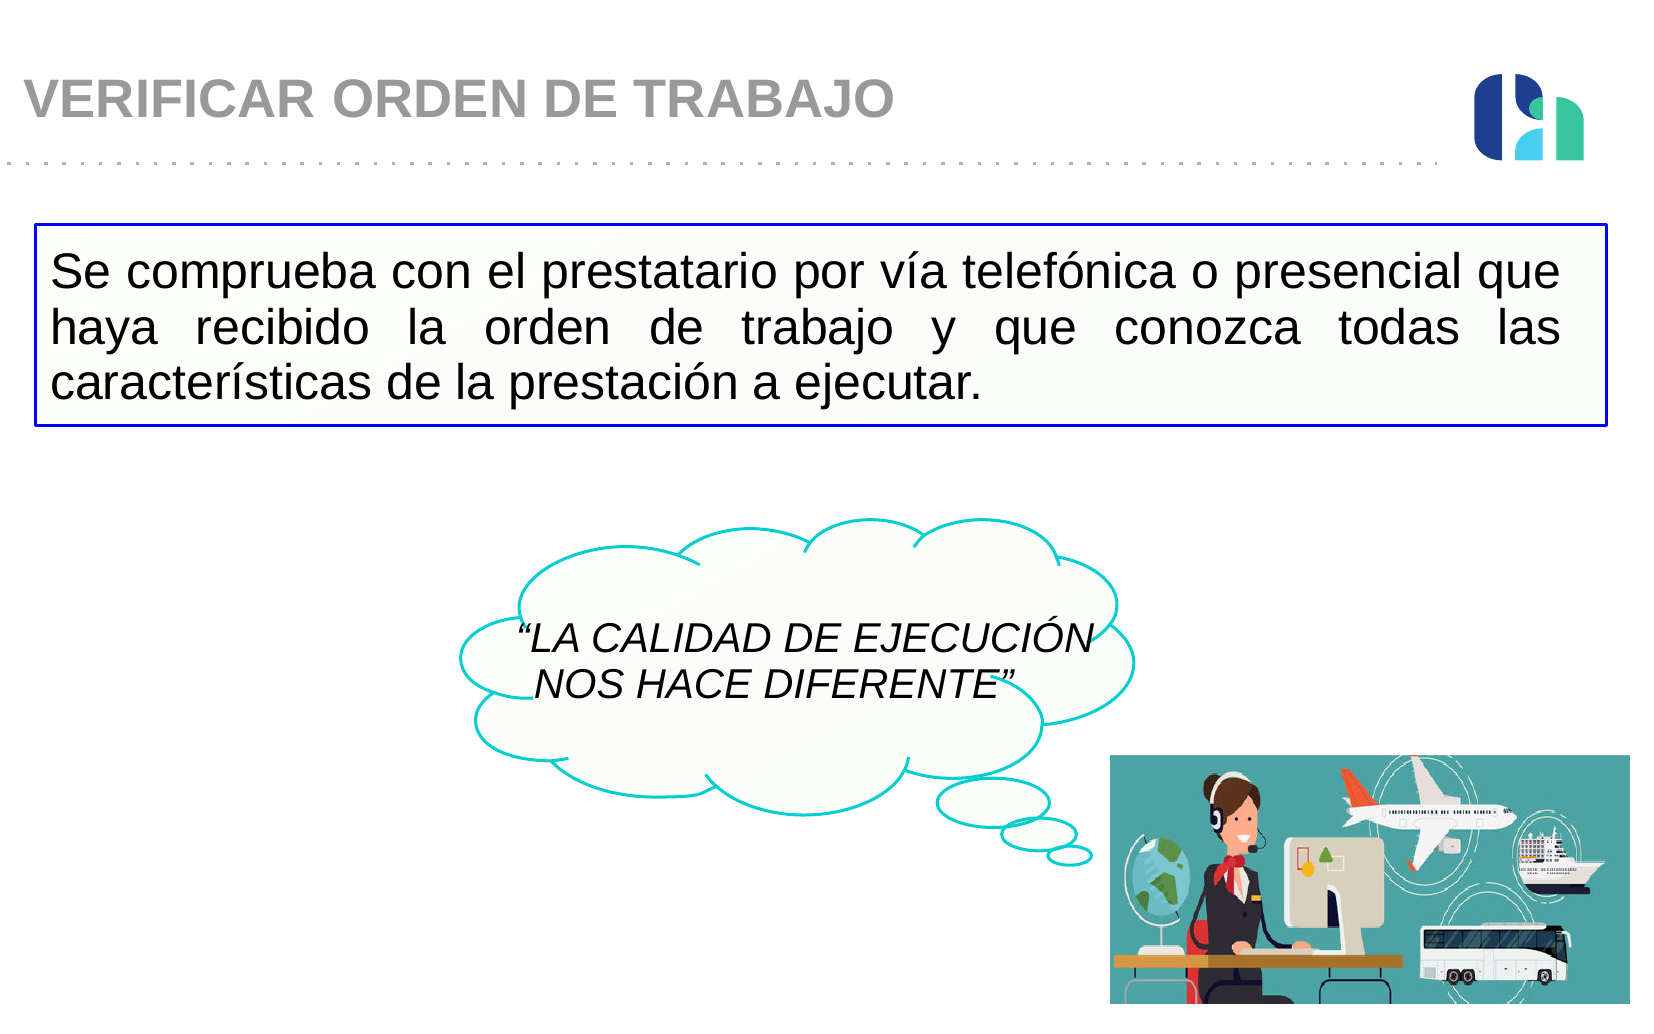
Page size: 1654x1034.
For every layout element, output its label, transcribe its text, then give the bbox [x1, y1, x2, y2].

text_box [35, 418, 1607, 426]
text_box “LA CALIDAD DE EJECUCIÓN NOS HACE DIFERENTE” [460, 519, 1134, 816]
picture [1474, 74, 1584, 161]
text_box “LA CALIDAD DE EJECUCIÓN NOS HACE DIFERENTE” [937, 778, 1092, 866]
picture [1110, 755, 1630, 1004]
text_box [35, 224, 1607, 235]
text_box Se comprueba con el prestatario por vía telefónica o presencial que haya recibido la orden de trabajo y que conozca todas las características de la prestación a ejecutar. [35, 235, 1607, 418]
text_box VERIFICAR ORDEN DE TRABAJO [23, 64, 1571, 130]
